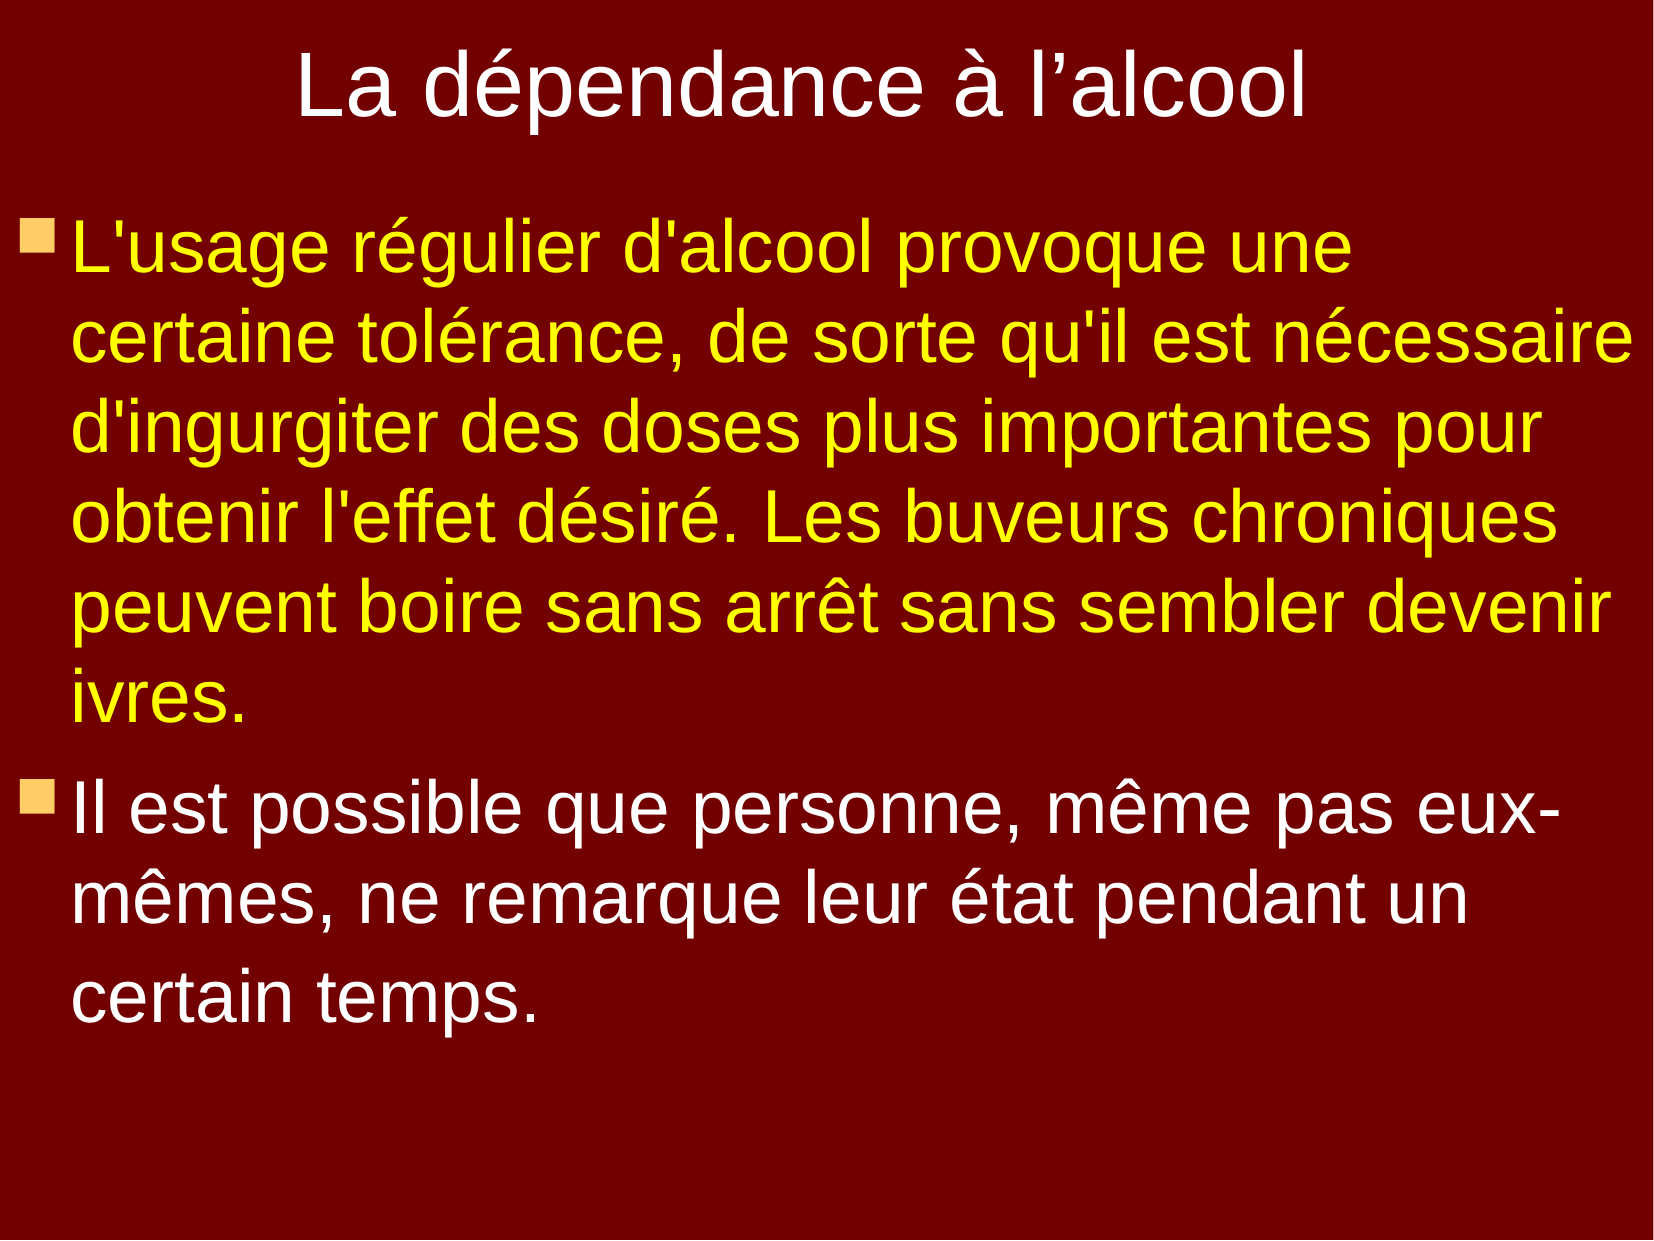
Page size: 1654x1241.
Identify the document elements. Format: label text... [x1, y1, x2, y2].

title La dépendance à l’alcool [58, 0, 1547, 190]
list L'usage régulier d'alcool provoque une certaine tolérance, de sorte qu'il est nécessaire d'ingurgiter des doses plus importantes pour obtenir l'effet désiré. Les buveurs chroniques peuvent boire sans arrêt sans sembler devenir ivres. Il est possible que personne, même pas eux-mêmes, ne remarque leur état pendant un certain temps. [0, 190, 1654, 1194]
